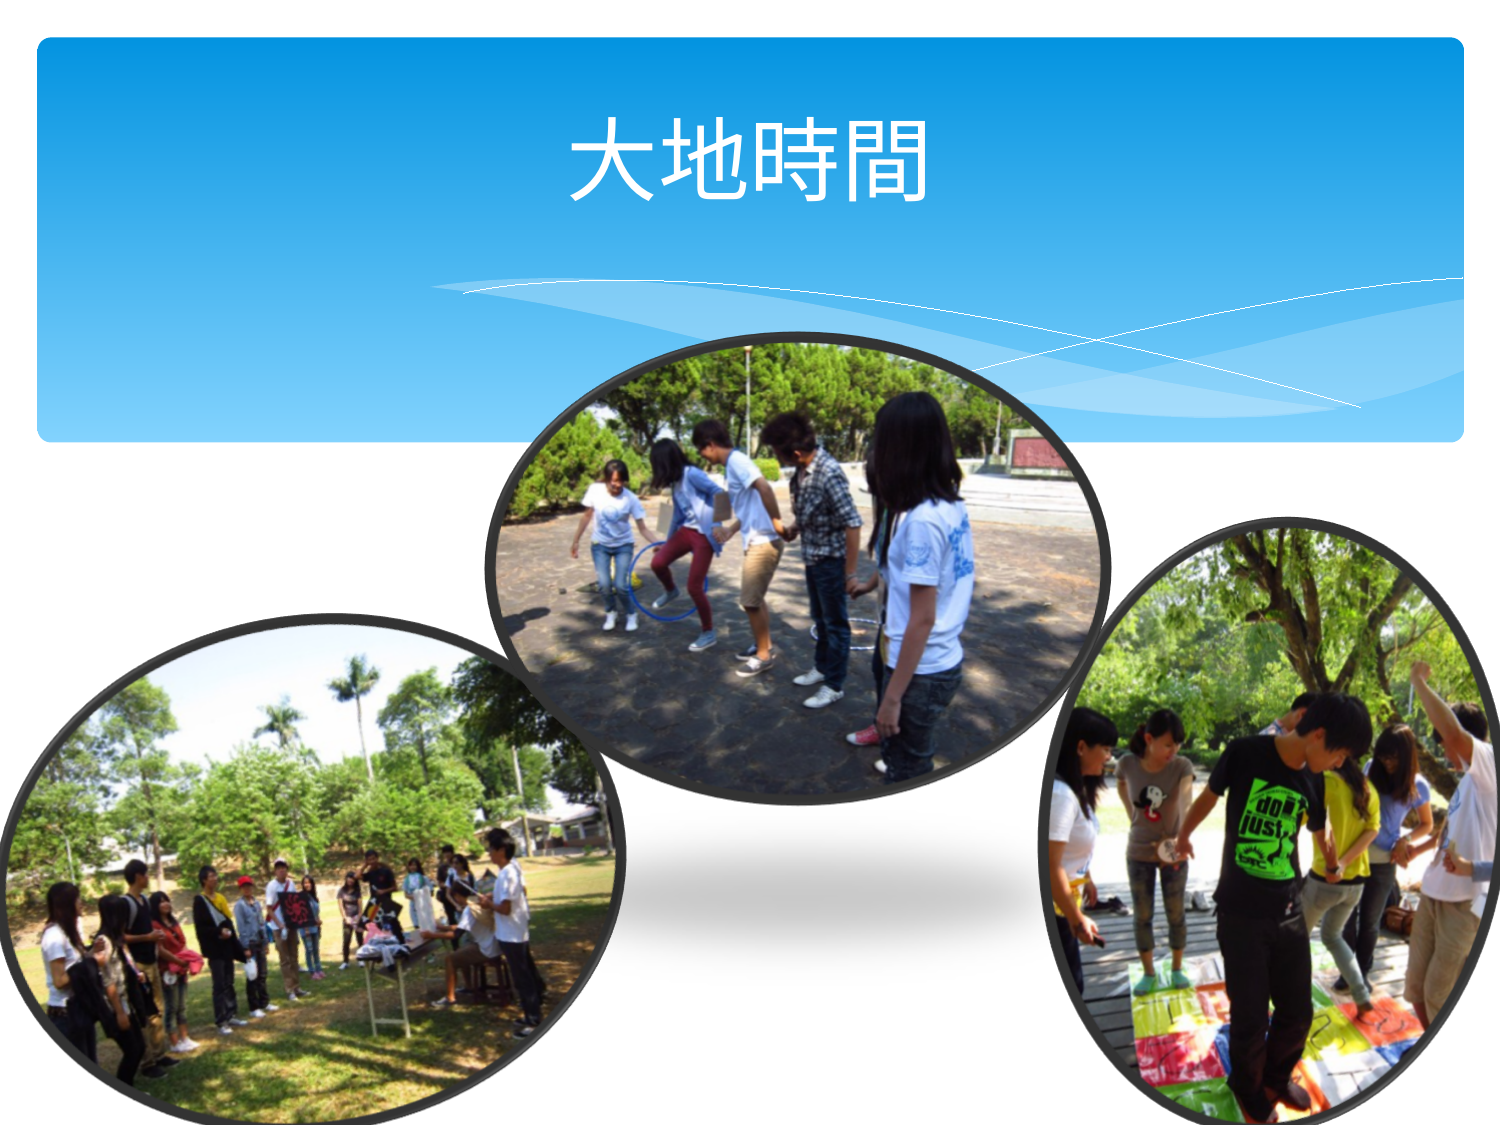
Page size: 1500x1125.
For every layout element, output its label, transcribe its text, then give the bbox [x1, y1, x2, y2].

title 大地時間 [75, 55, 1426, 261]
picture [0, 329, 1500, 1125]
